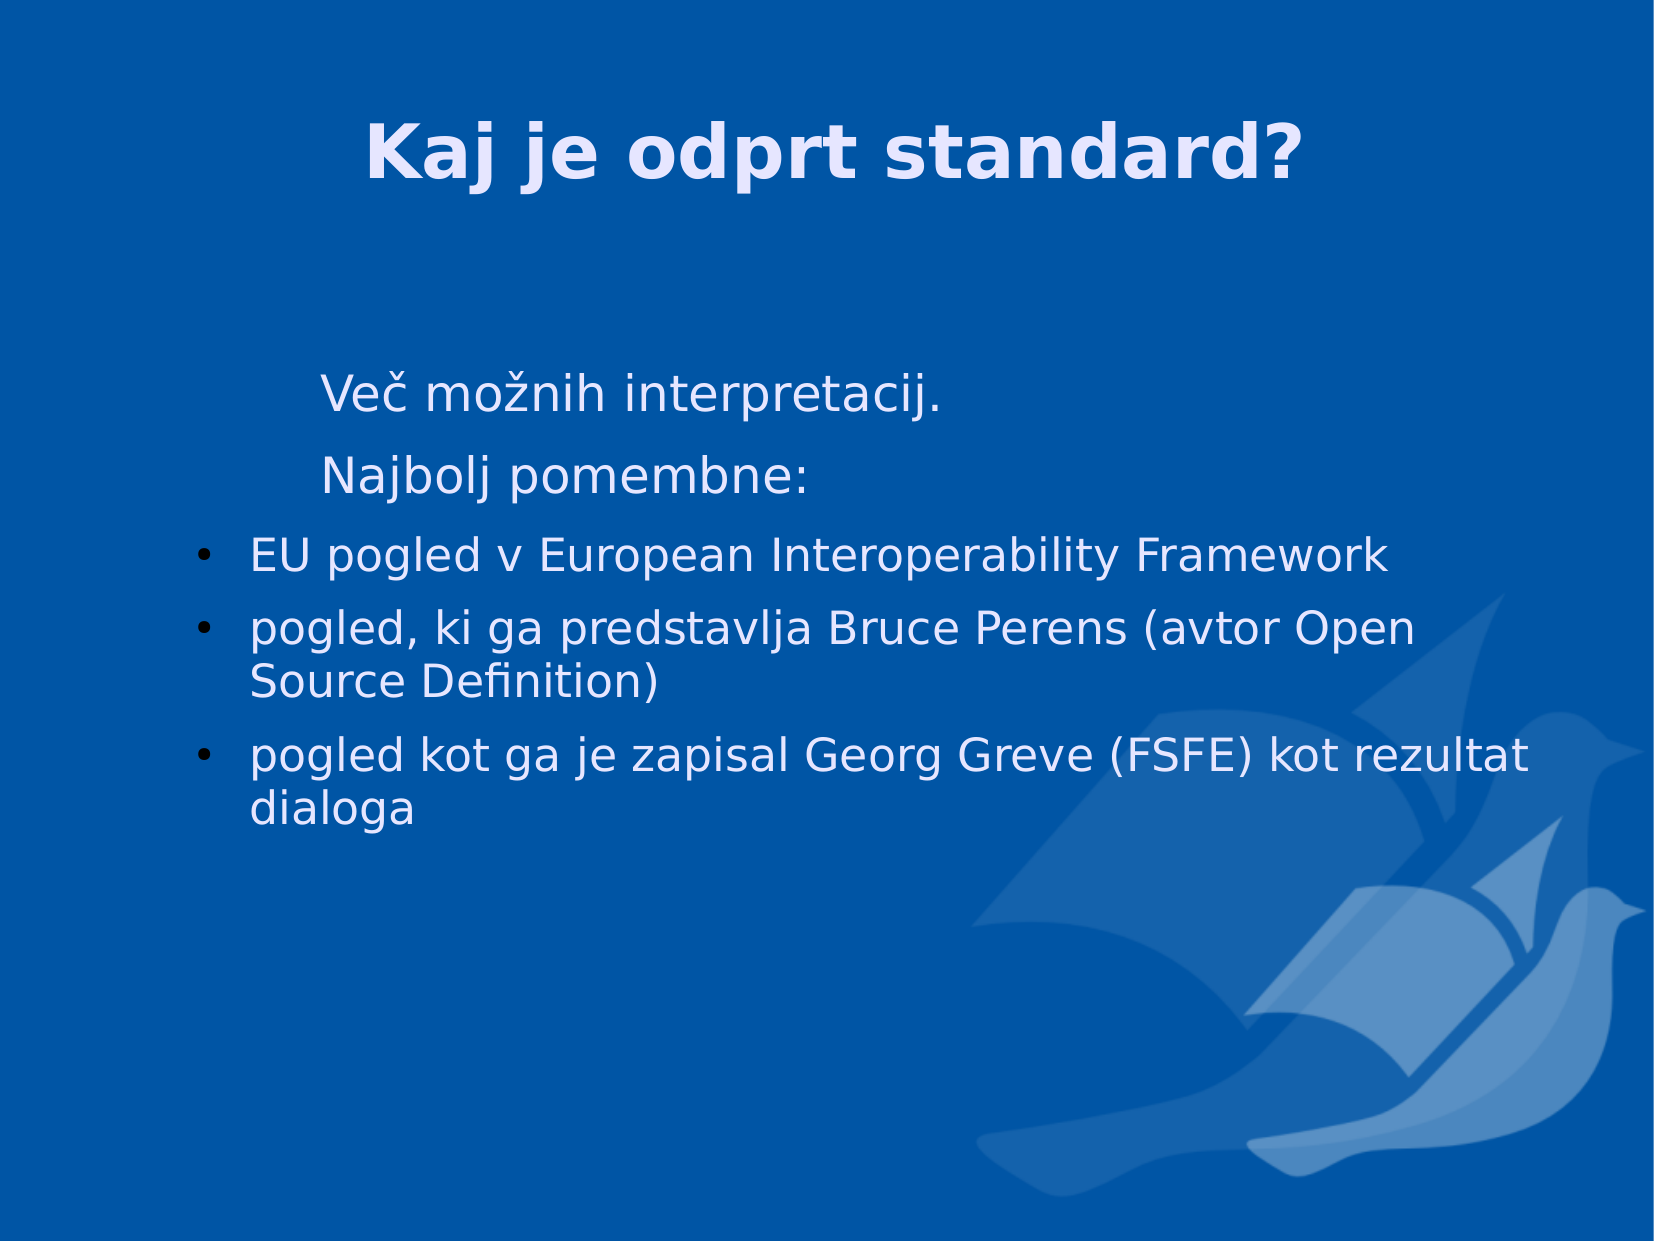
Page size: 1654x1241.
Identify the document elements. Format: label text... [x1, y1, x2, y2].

picture [0, 0, 1654, 1241]
list Več možnih interpretacij. Najbolj pomembne: EU pogled v European Interoperability Framework pogled, ki ga predstavlja Bruce Perens (avtor Open Source Definition) pogled kot ga je zapisal Georg Greve (FSFE) kot rezultat dialoga [178, 364, 1570, 1147]
title Kaj je odprt standard? [82, 49, 1571, 257]
